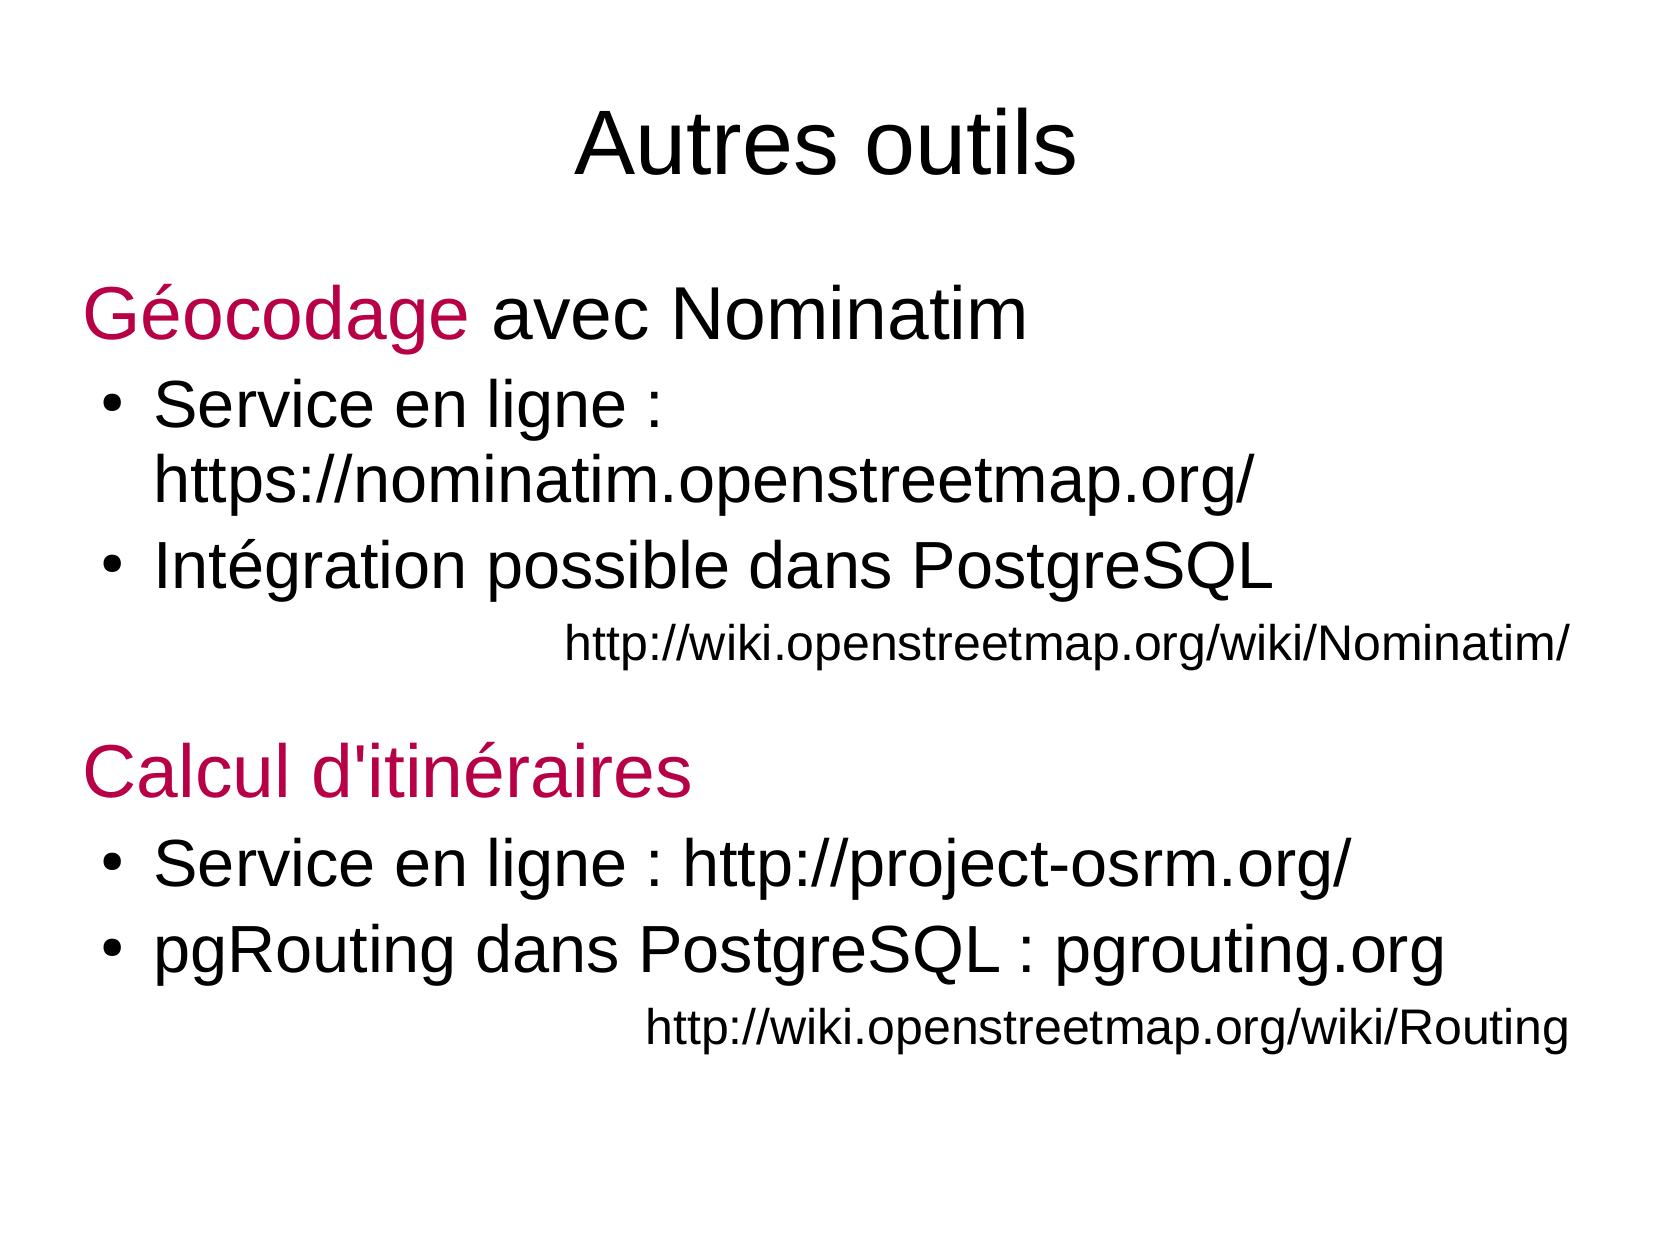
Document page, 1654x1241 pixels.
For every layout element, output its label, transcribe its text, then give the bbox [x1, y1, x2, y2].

title Autres outils [82, 49, 1571, 238]
list Géocodage avec Nominatim Service en ligne : https://nominatim.openstreetmap.org/ Intégration possible dans PostgreSQL http://wiki.openstreetmap.org/wiki/Nominatim/ Calcul d'itinéraires Service en ligne : http://project-osrm.org/ pgRouting dans PostgreSQL : pgrouting.org http://wiki.openstreetmap.org/wiki/Routing [82, 271, 1571, 1090]
